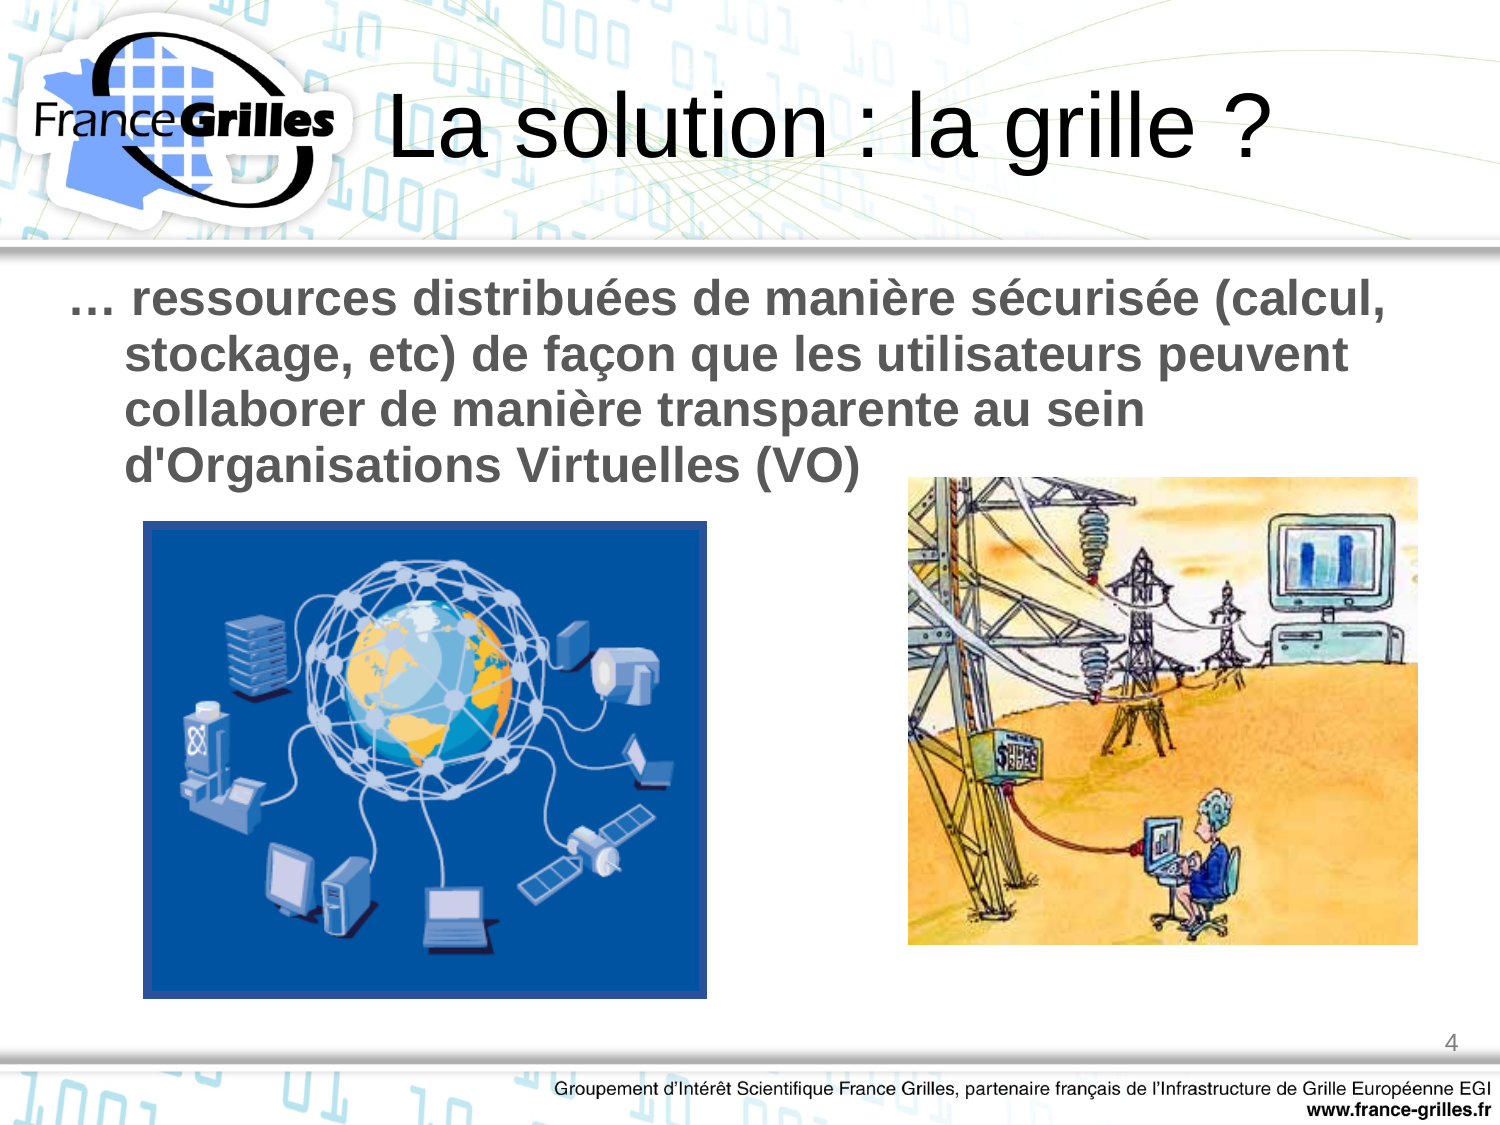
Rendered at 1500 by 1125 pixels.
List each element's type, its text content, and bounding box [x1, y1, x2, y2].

picture [0, 0, 1500, 1125]
title La solution : la grille ? [372, 7, 1459, 244]
list … ressources distribuées de manière sécurisée (calcul, stockage, etc) de façon que les utilisateurs peuvent collaborer de manière transparente au sein d'Organisations Virtuelles (VO) [53, 262, 1459, 1024]
